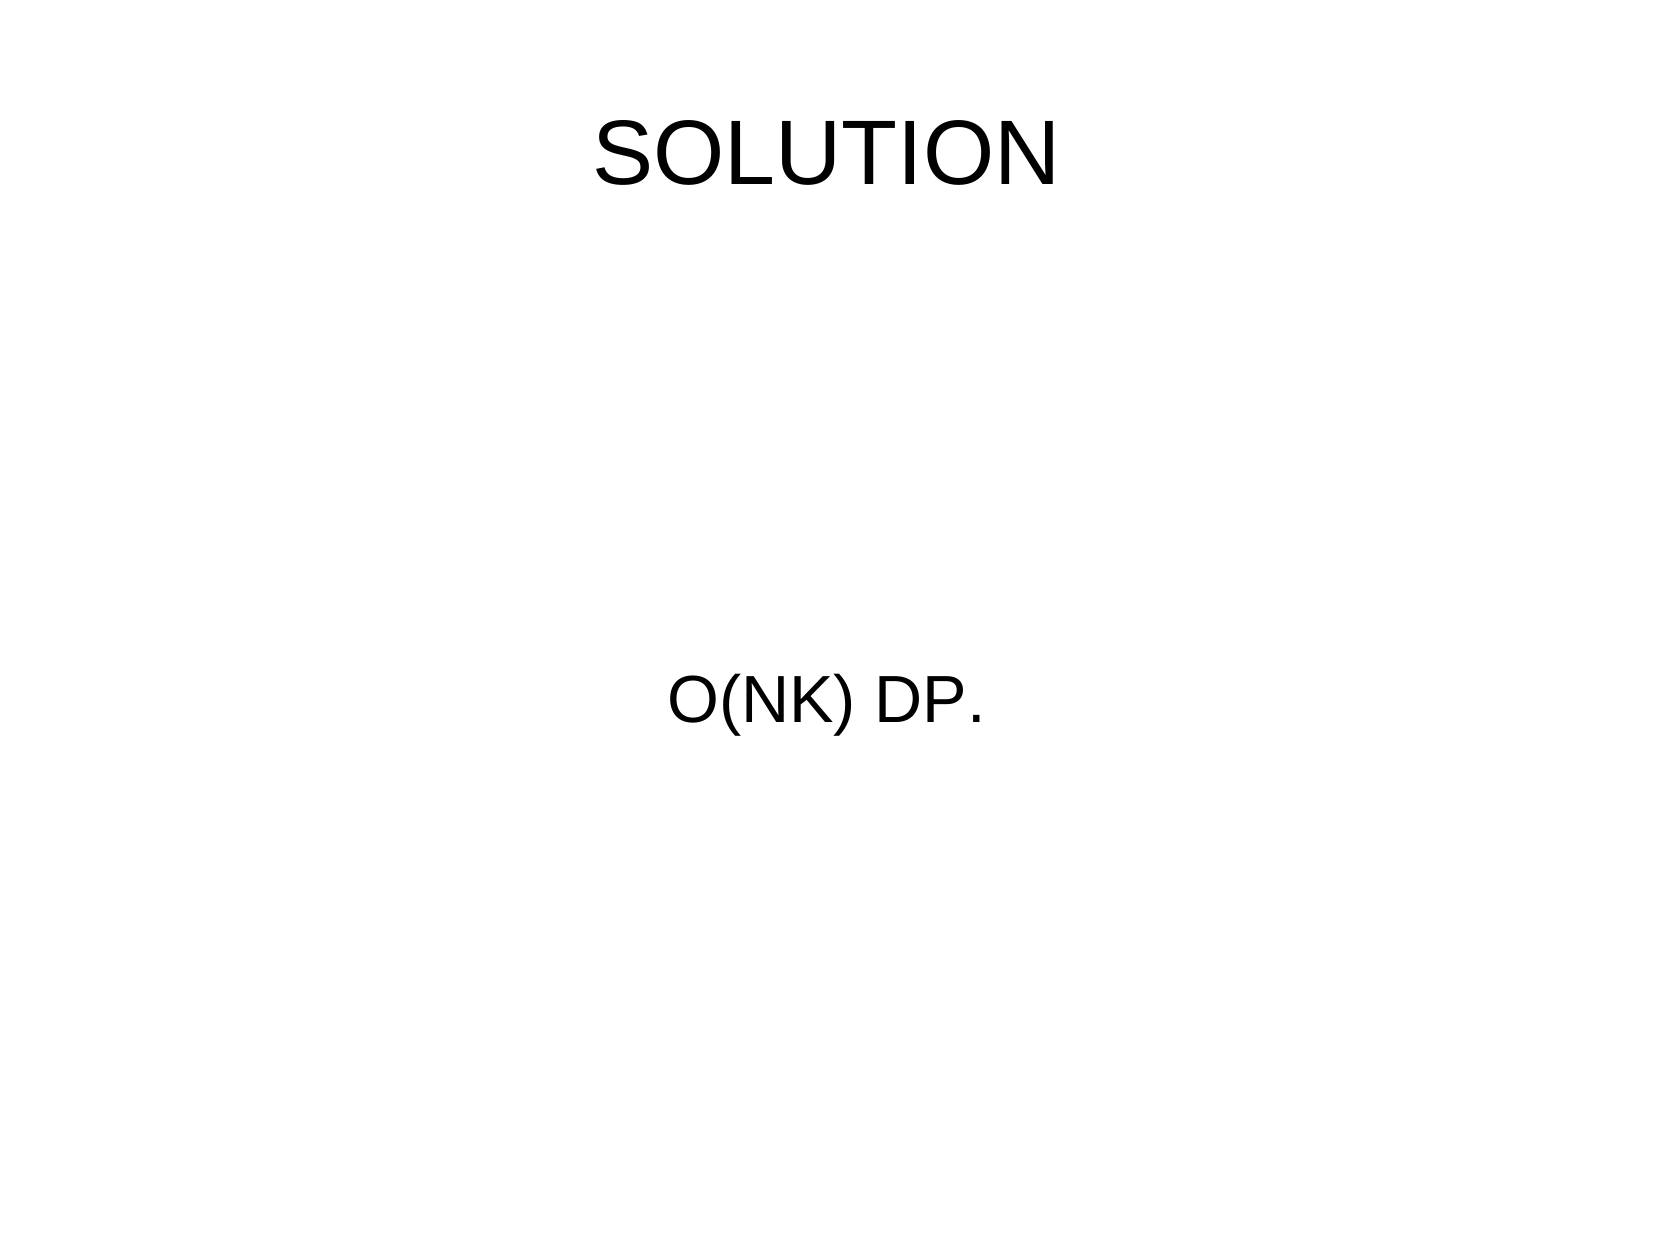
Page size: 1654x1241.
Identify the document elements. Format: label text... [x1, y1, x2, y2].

title SOLUTION [82, 56, 1571, 250]
subtitle O(NK) DP. [82, 297, 1571, 1102]
